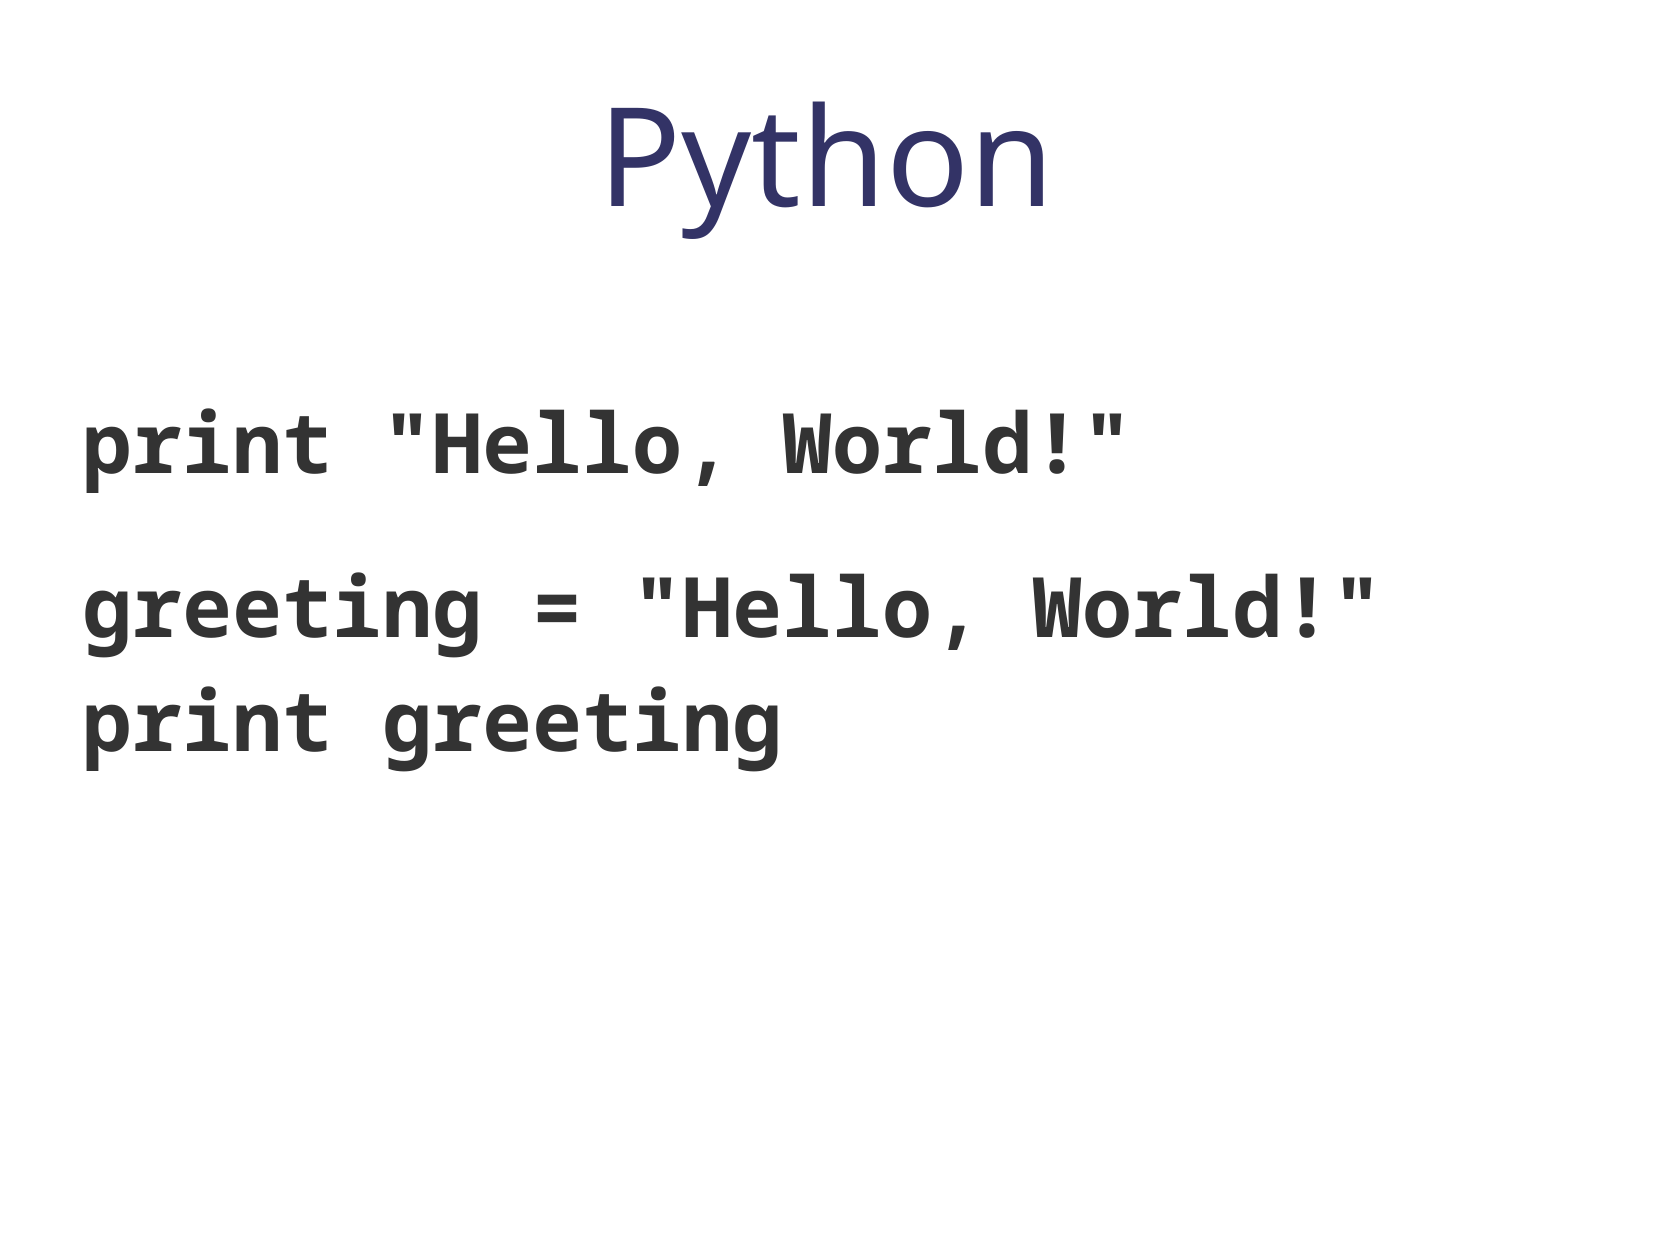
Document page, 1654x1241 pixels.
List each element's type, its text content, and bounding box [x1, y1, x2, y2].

title Python [82, 56, 1571, 250]
subtitle print "Hello, World!" greeting = "Hello, World!" print greeting [82, 290, 1571, 1094]
